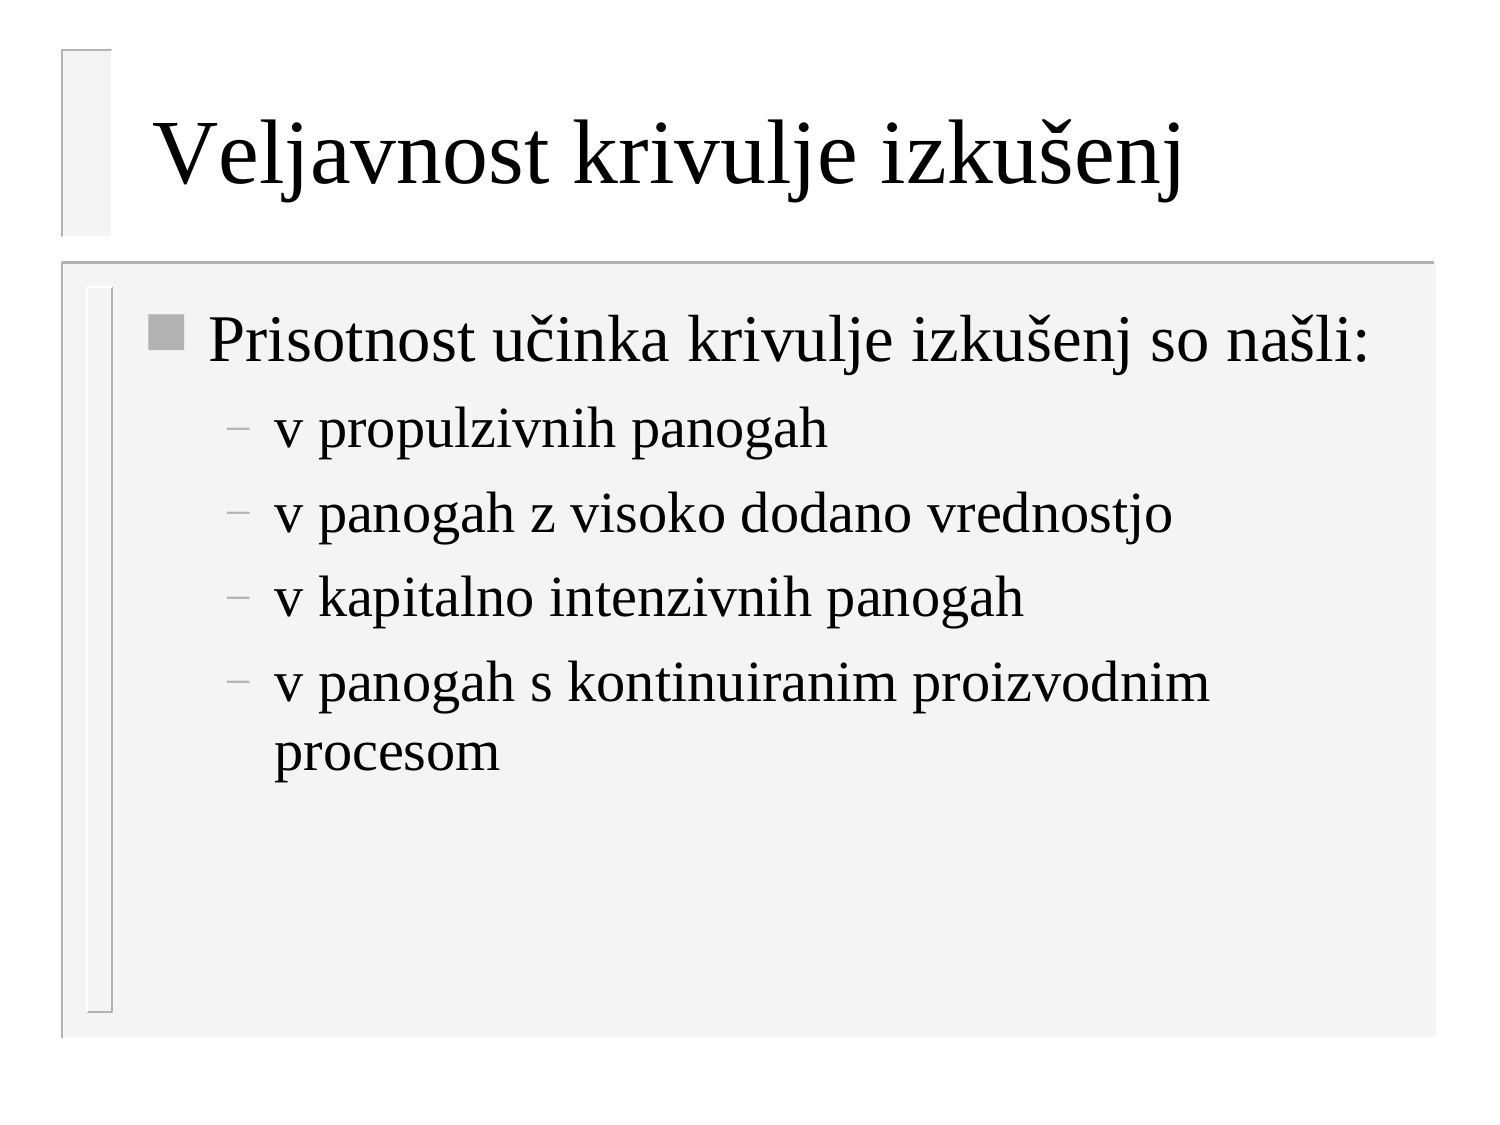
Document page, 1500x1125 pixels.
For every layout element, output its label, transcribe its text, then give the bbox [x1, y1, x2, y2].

title Veljavnost krivulje izkušenj [137, 56, 1413, 238]
list Prisotnost učinka krivulje izkušenj so našli: v propulzivnih panogah v panogah z visoko dodano vrednostjo v kapitalno intenzivnih panogah v panogah s kontinuiranim proizvodnim procesom [137, 287, 1413, 963]
